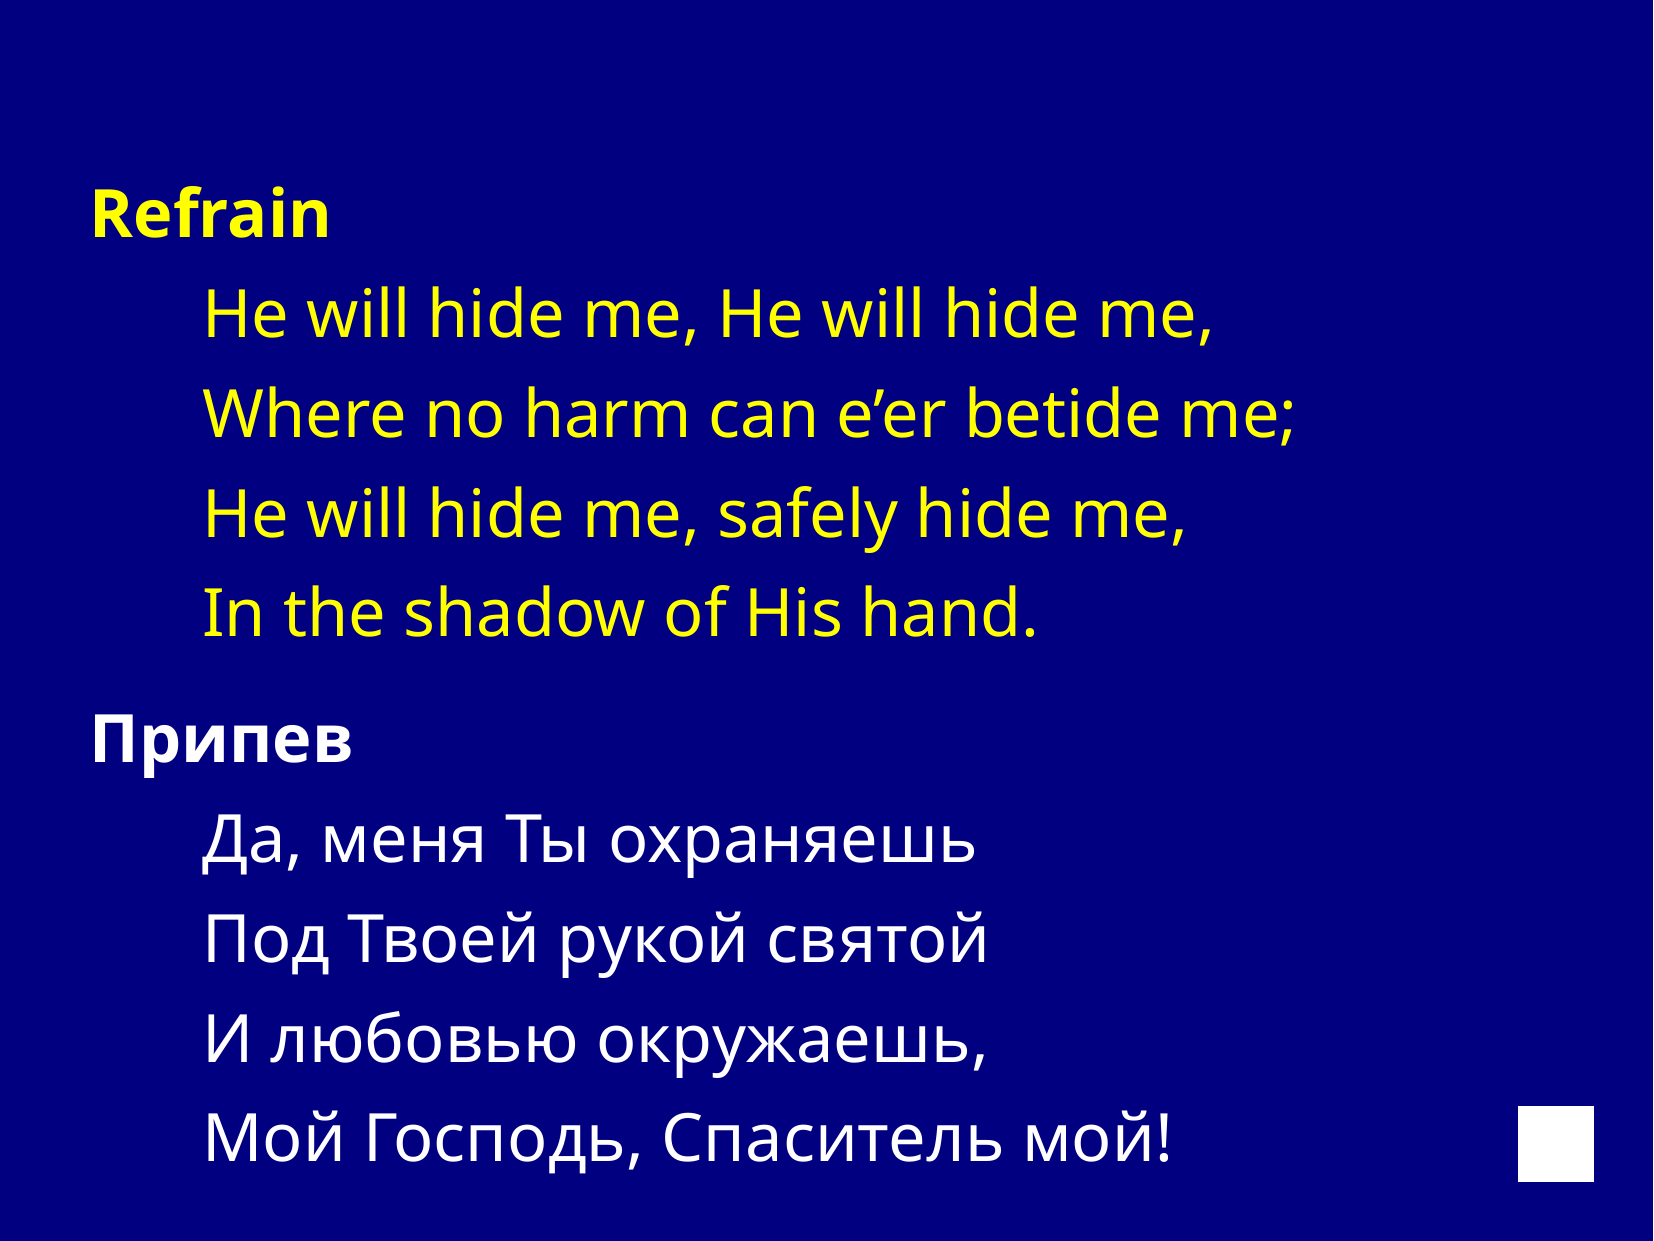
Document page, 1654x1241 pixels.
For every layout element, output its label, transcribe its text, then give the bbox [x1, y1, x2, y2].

text_box Припев Да, меня Ты охраняешь Под Твоей рукой святой И любовью окружаешь, Мой Господь, Спаситель мой! [75, 675, 1576, 1163]
text_box [1518, 1106, 1594, 1182]
text_box Refrain He will hide me, He will hide me, Where no harm can e’er betide me; He will hide me, safely hide me, In the shadow of His hand. [75, 150, 1576, 638]
